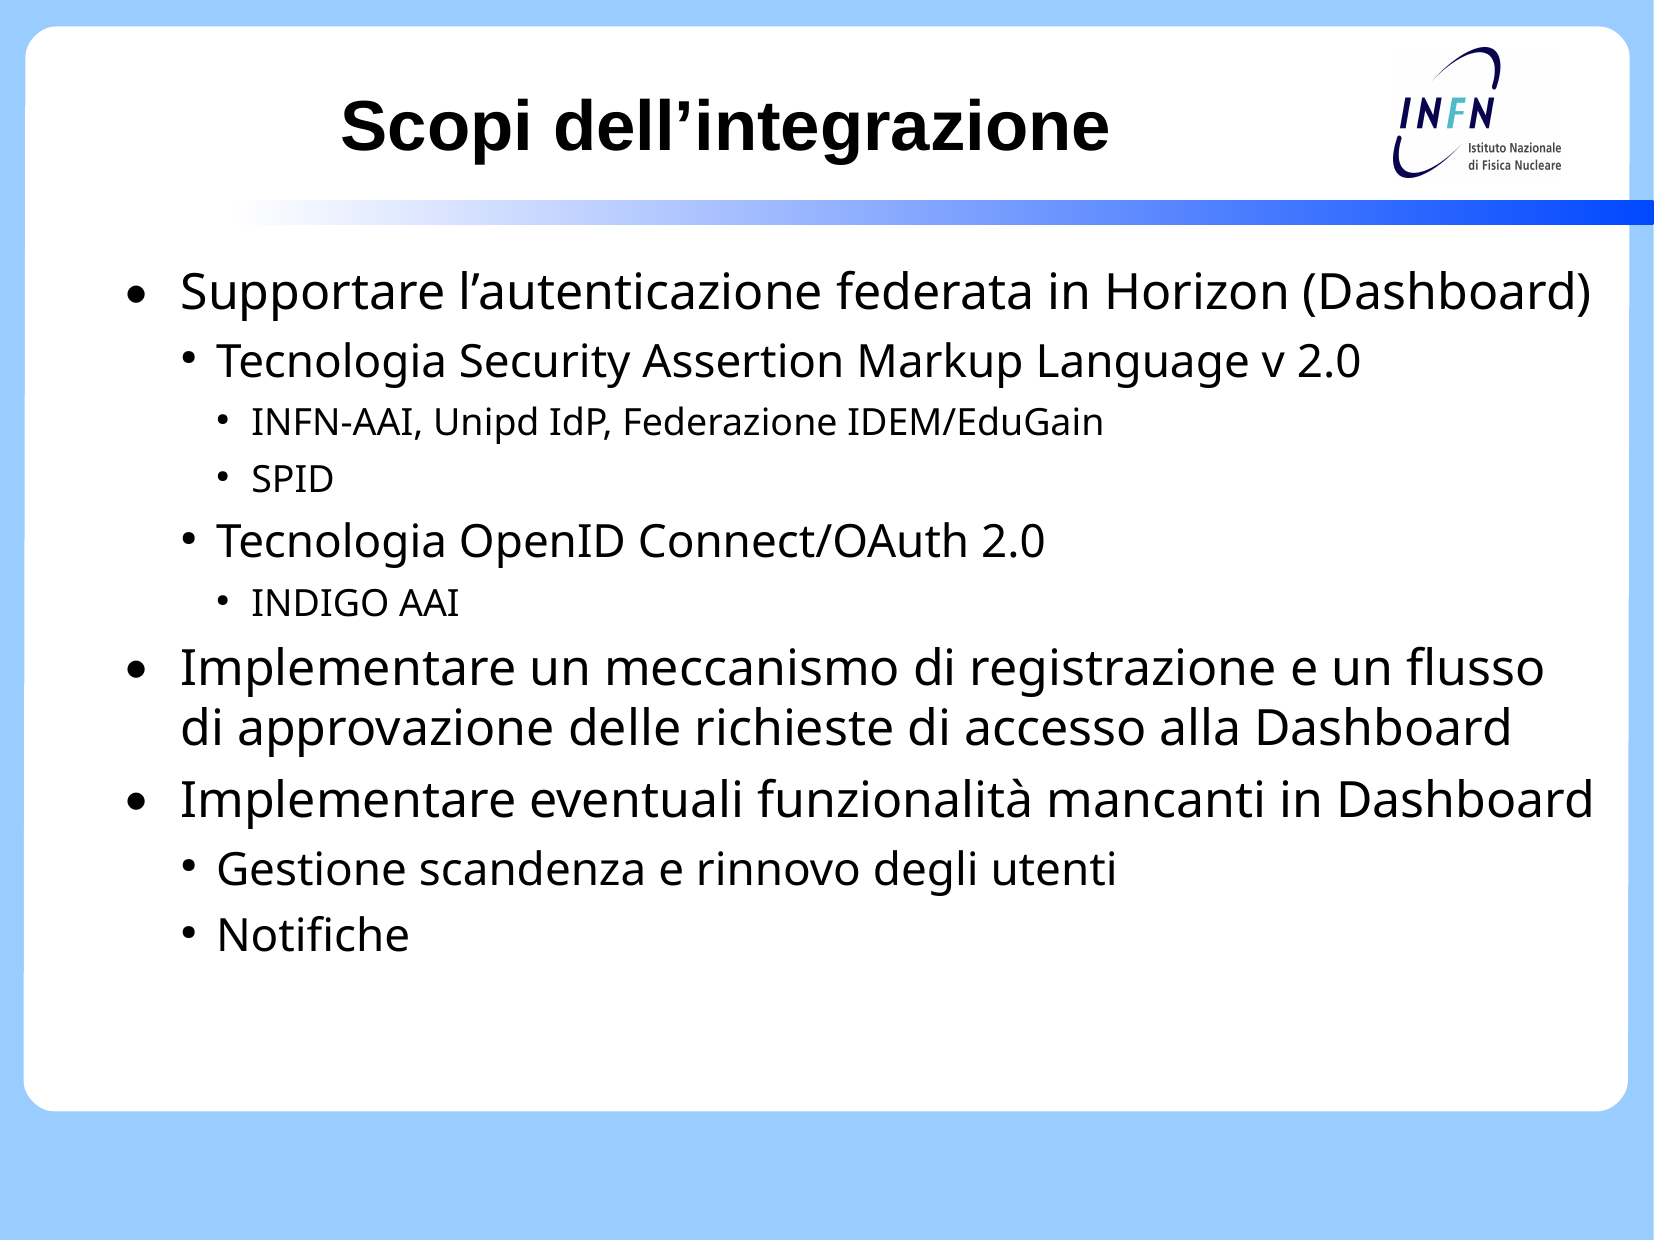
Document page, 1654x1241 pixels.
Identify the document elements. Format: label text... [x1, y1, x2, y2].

text_box Scopi dell’integrazione [82, 46, 1370, 199]
picture [1393, 47, 1561, 178]
text_box Supportare l’autenticazione federata in Horizon (Dashboard) Tecnologia Security Assertion Markup Language v 2.0 INFN-AAI, Unipd IdP, Federazione IDEM/EduGain SPID Tecnologia OpenID Connect/OAuth 2.0 INDIGO AAI Implementare un meccanismo di registrazione e un flusso di approvazione delle richieste di accesso alla Dashboard Implementare eventuali funzionalità mancanti in Dashboard Gestione scandenza e rinnovo degli utenti Notifiche [109, 259, 1598, 1079]
